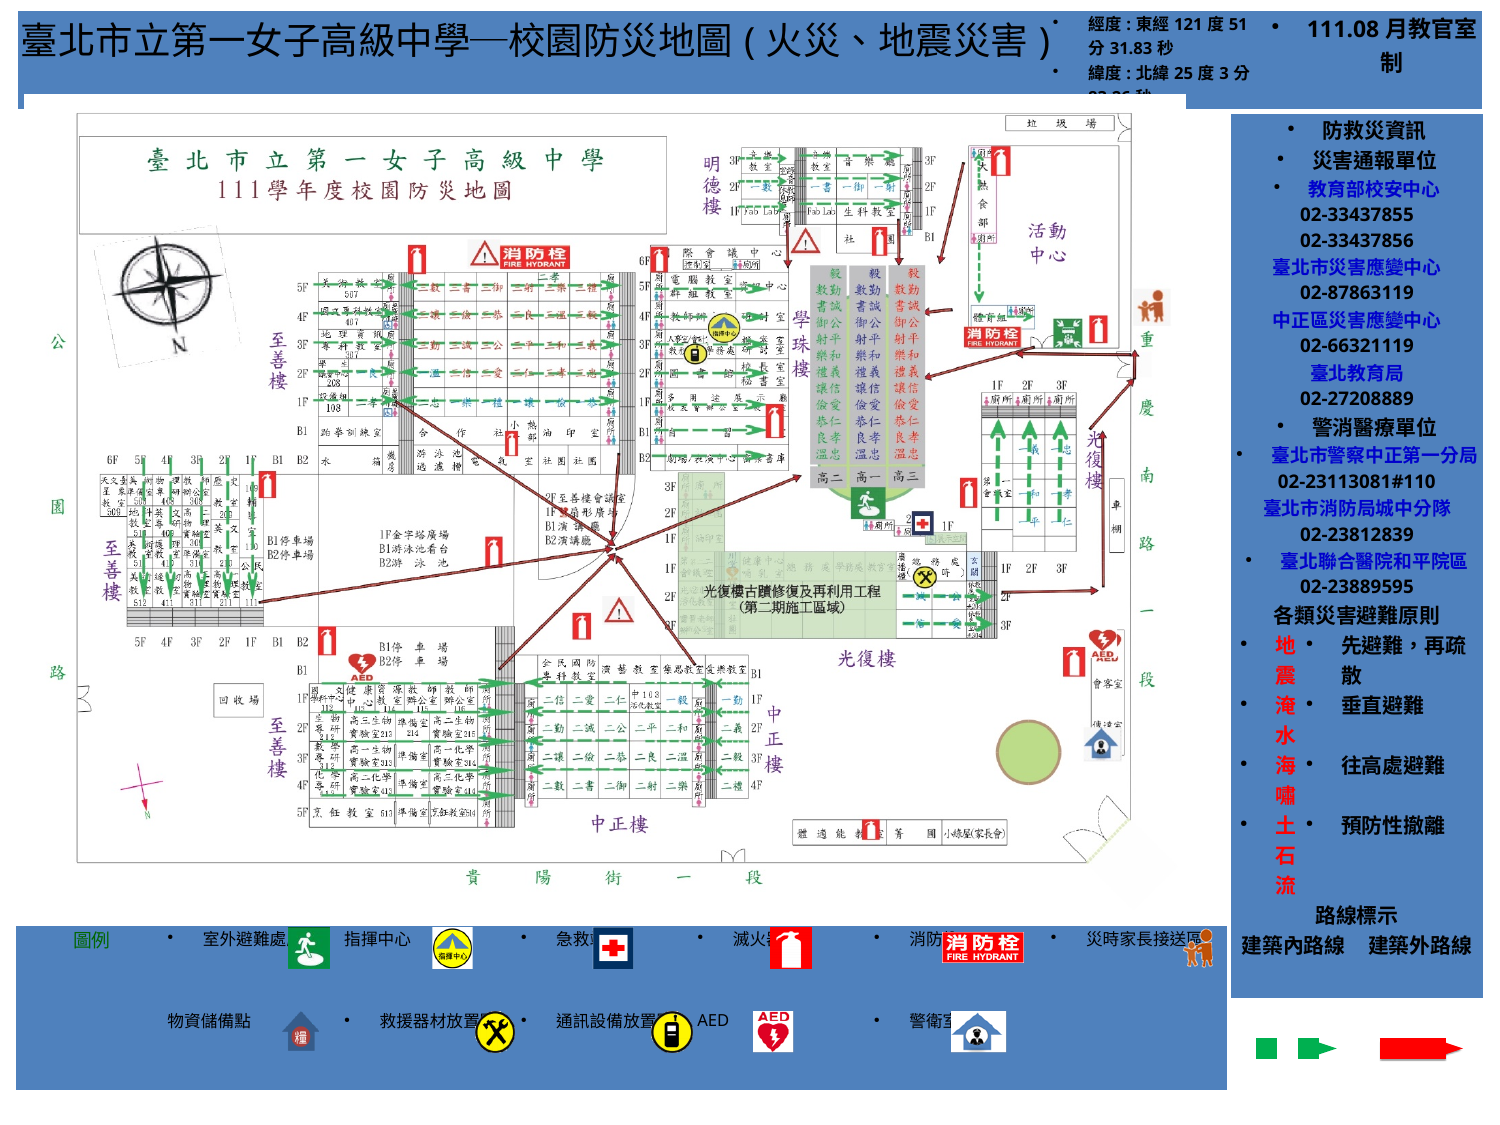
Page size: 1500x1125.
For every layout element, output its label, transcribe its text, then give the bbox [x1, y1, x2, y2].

table_cell 預防性撤離 [1306, 810, 1483, 900]
picture [951, 1011, 1007, 1053]
table_cell 垂直避難 [1306, 689, 1483, 749]
picture [432, 927, 473, 969]
table_cell 救援器材放置點 [344, 1008, 521, 1090]
table_header 急救站 [521, 926, 697, 1008]
table_header 室外避難處所 [167, 926, 344, 1008]
table_header 滅火器 [697, 926, 874, 1008]
picture [651, 1011, 693, 1053]
table_cell 淹水 [1231, 689, 1306, 749]
table_cell 建築內路線 [1231, 930, 1357, 998]
table_cell 地震 [1231, 629, 1306, 689]
table_cell 往高處避難 [1306, 749, 1483, 810]
table_header 防救災資訊 [1231, 114, 1483, 144]
picture [1178, 927, 1219, 969]
table_cell 教育部校安中心 02-33437855 02-33437856 臺北市災害應變中心 02-87863119 中正區災害應變中心 02-66321119 臺北教育局 02-27208889 [1231, 174, 1483, 411]
picture [282, 1011, 319, 1053]
table_cell 警消醫療單位 [1231, 411, 1483, 441]
table_header 111.08月教官室制 [1267, 11, 1482, 109]
picture [753, 1011, 794, 1053]
table_header 圖例 [16, 926, 167, 1090]
table_header 指揮中心 [344, 926, 521, 1008]
picture [475, 1011, 515, 1053]
table_cell 土石流 [1231, 810, 1306, 900]
table_cell 臺北市警察中正第一分局 02-23113081#110 臺北市消防局城中分隊 02-23812839 臺北聯合醫院和平院區 02-23889595 [1231, 441, 1483, 599]
table_header 災時家長接送區 [1051, 926, 1227, 1008]
table_cell AED [697, 1008, 874, 1090]
table_cell 先避難，再疏散 [1306, 629, 1483, 689]
table_cell 建築外路線 [1357, 930, 1483, 998]
table_cell 警衛室 [874, 1008, 1051, 1090]
table_cell 海嘯 [1231, 749, 1306, 810]
table_header 臺北市立第一女子高級中學─校園防災地圖(火災、地震災害) [18, 11, 1053, 109]
picture [288, 927, 330, 969]
table_header 經度:東經121度51分31.83秒 緯度:北緯25度3分83.26秒 [1053, 11, 1267, 109]
table_cell 各類災害避難原則 [1231, 599, 1483, 629]
table_cell 災害通報單位 [1231, 144, 1483, 174]
picture [592, 927, 634, 969]
picture [942, 932, 1024, 963]
table_cell 通訊設備放置點 [521, 1008, 697, 1090]
table_cell 物資儲備點 [167, 1008, 344, 1090]
picture [24, 94, 1186, 917]
table_cell [1051, 1008, 1227, 1090]
table_header 消防栓 [874, 926, 1051, 1008]
table_cell 路線標示 [1231, 900, 1483, 930]
picture [770, 927, 812, 969]
